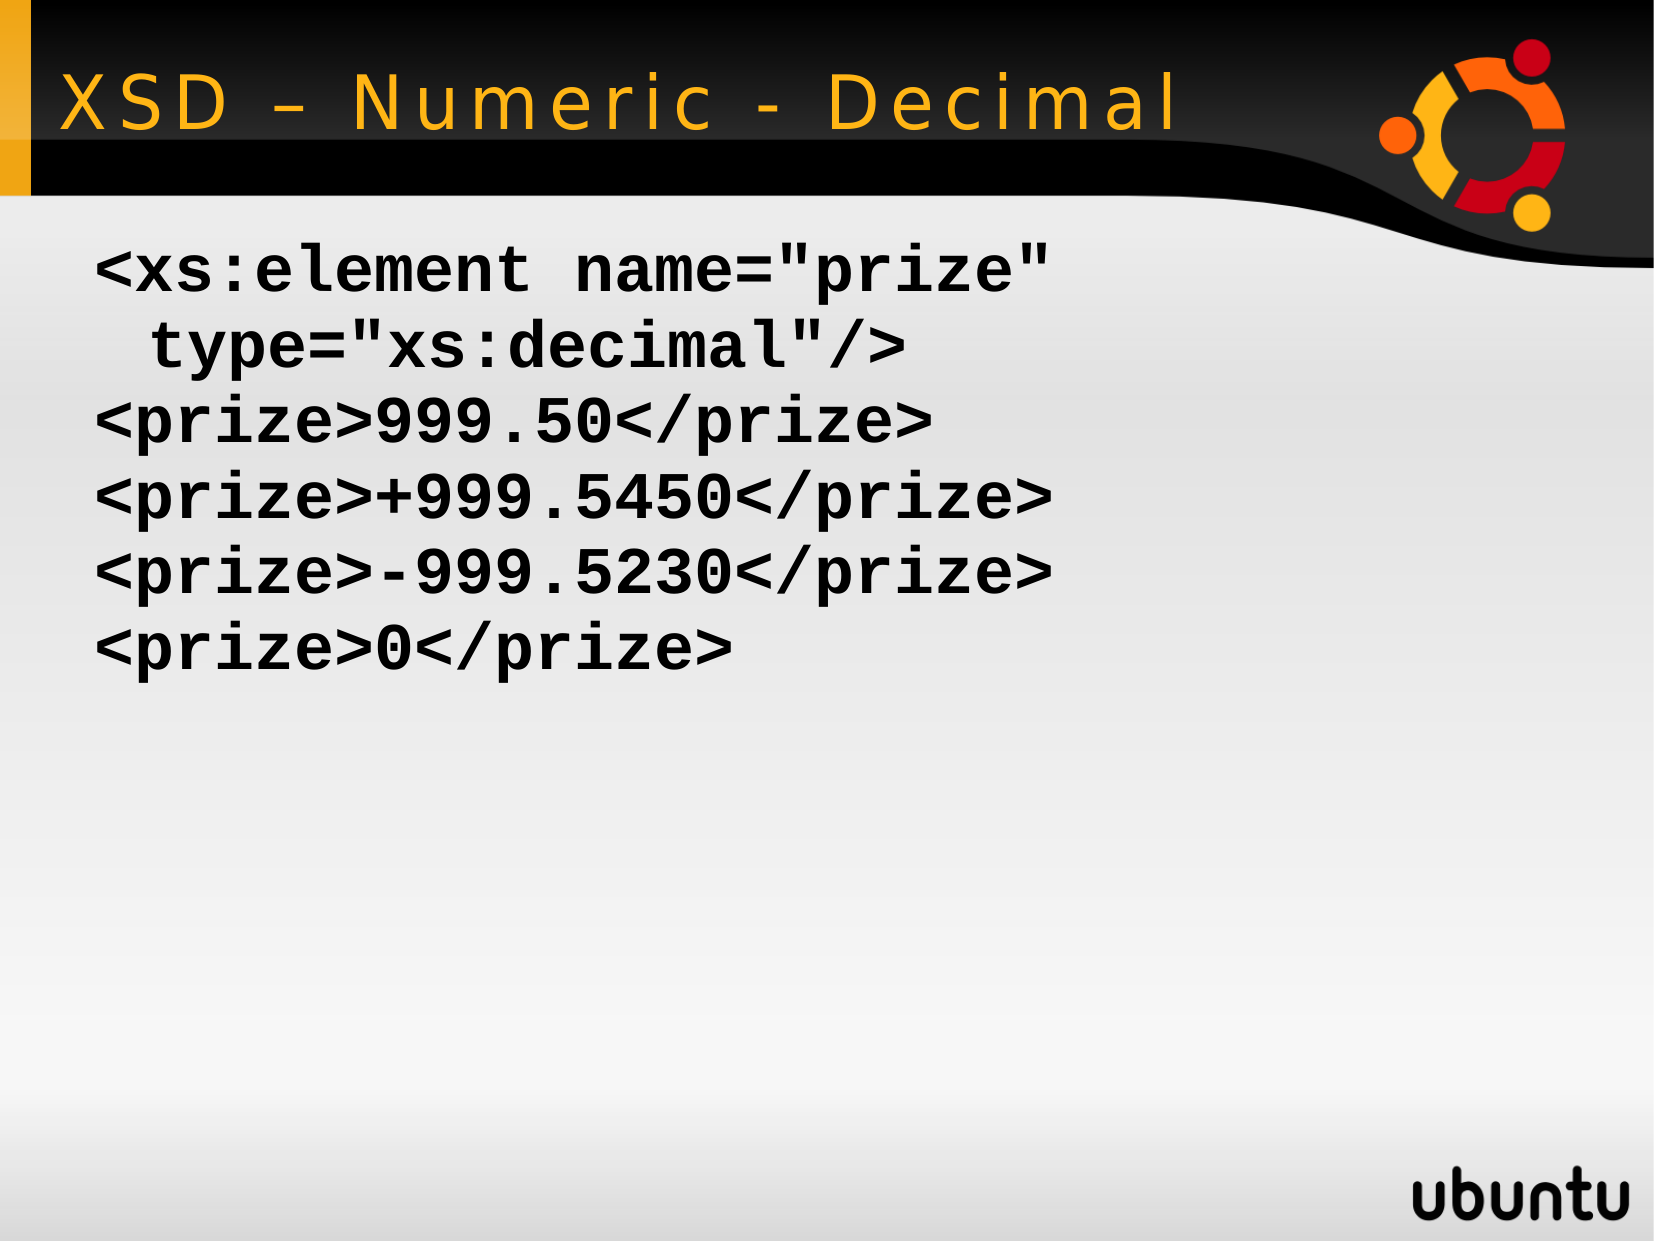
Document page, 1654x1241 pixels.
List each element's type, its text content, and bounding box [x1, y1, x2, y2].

list <xs:element name="prize" type="xs:decimal"/> <prize>999.50</prize> <prize>+999.5450</prize> <prize>-999.5230</prize> <prize>0</prize> [76, 236, 1565, 1055]
title XSD – Numeric - Decimal [59, 29, 1270, 178]
picture [0, 0, 1654, 1241]
